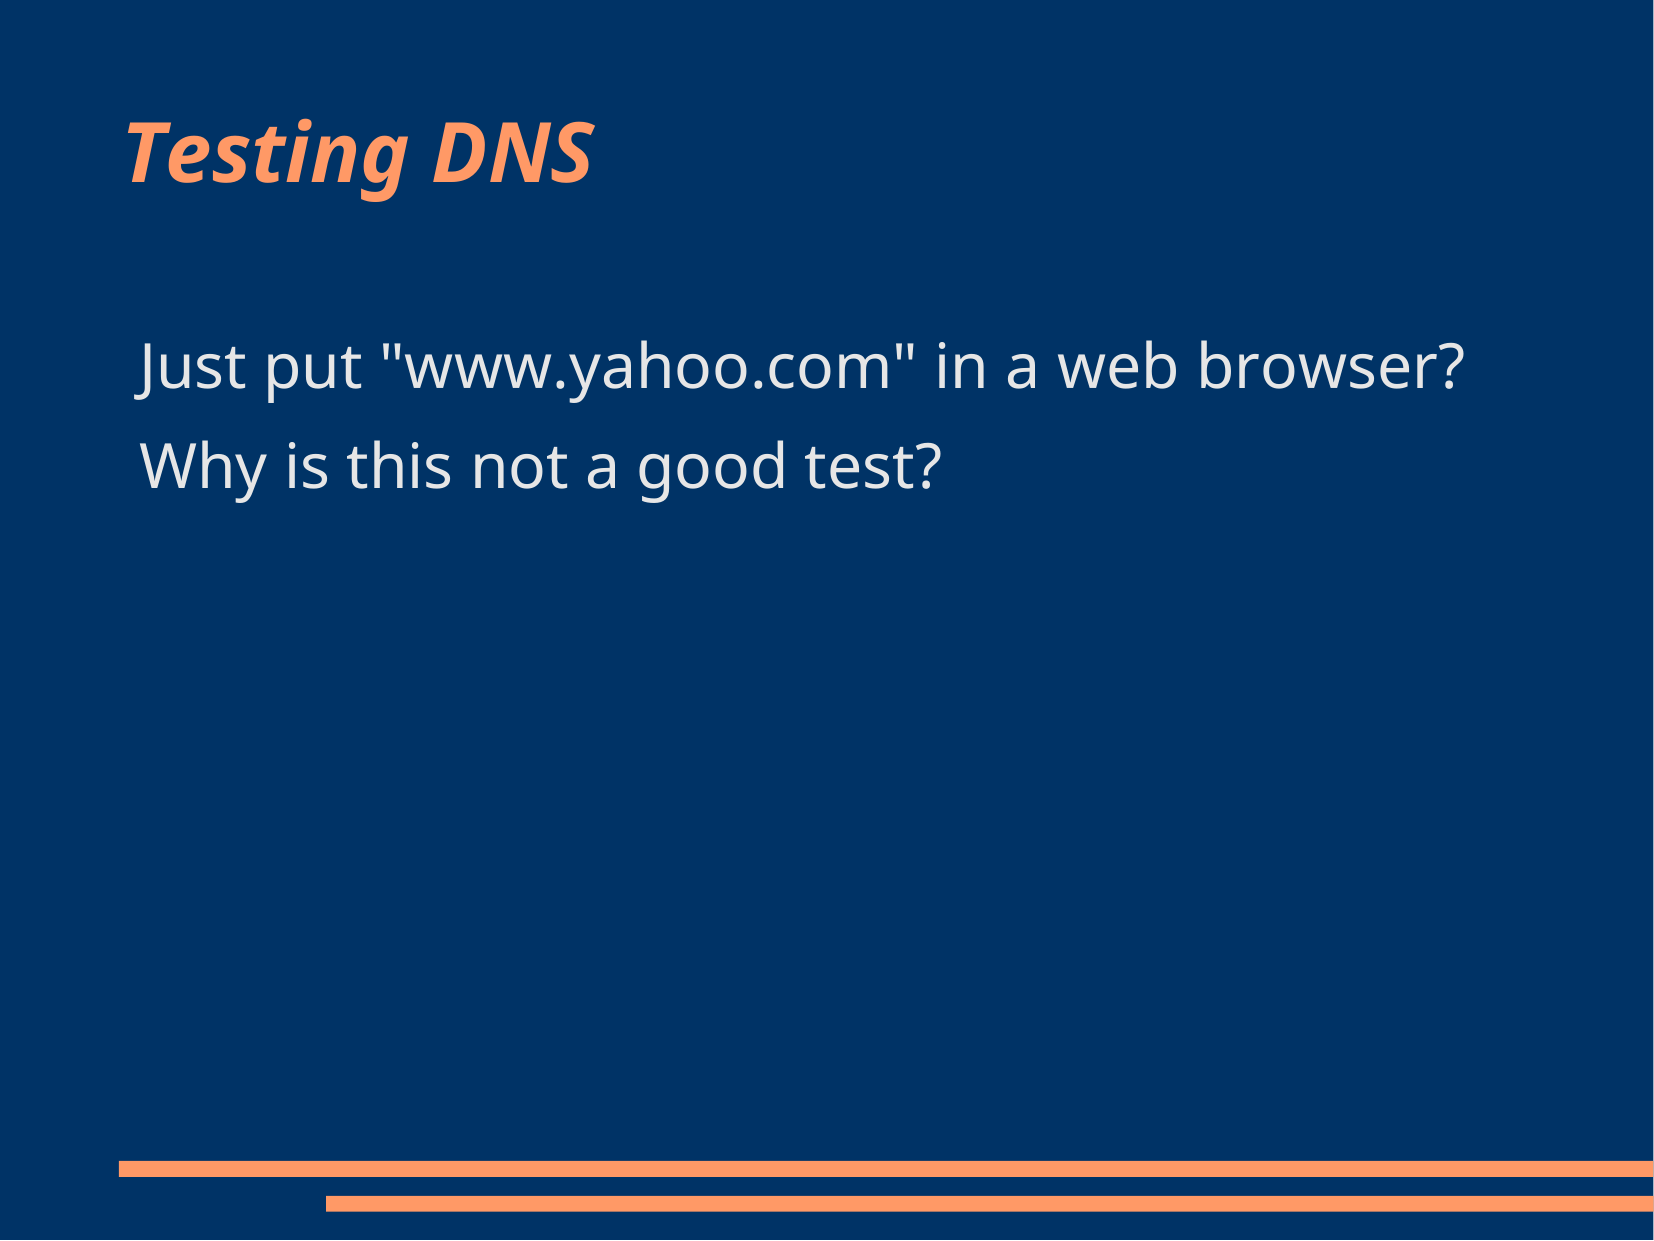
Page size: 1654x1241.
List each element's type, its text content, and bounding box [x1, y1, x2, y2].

list Just put "www.yahoo.com" in a web browser? Why is this not a good test? [121, 322, 1561, 1133]
title Testing DNS [121, 46, 1534, 254]
